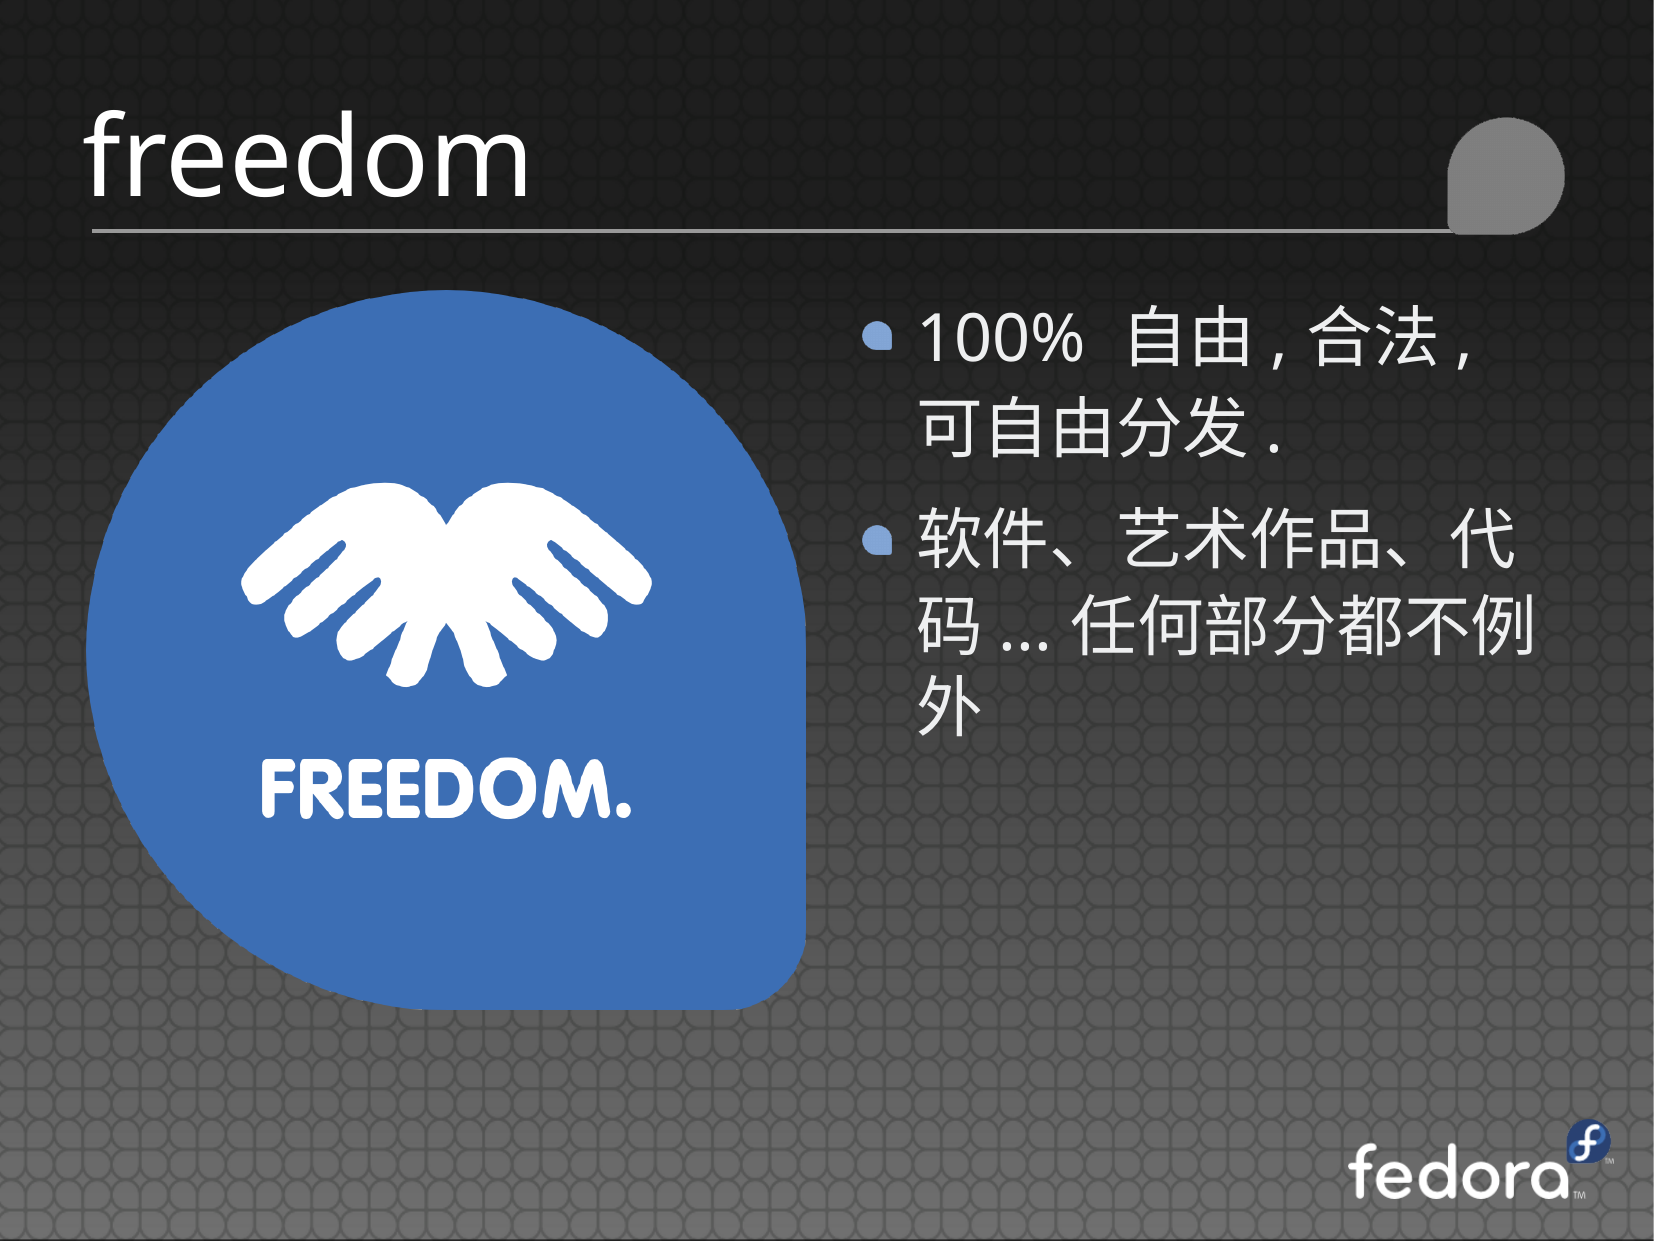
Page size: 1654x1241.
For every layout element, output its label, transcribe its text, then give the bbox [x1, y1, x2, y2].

title freedom [82, 49, 1571, 257]
picture [0, 0, 1654, 1241]
list 100% 自由,合法, 可自由分发. 软件、艺术作品、代码...任何部分都不例外 [845, 290, 1572, 1094]
